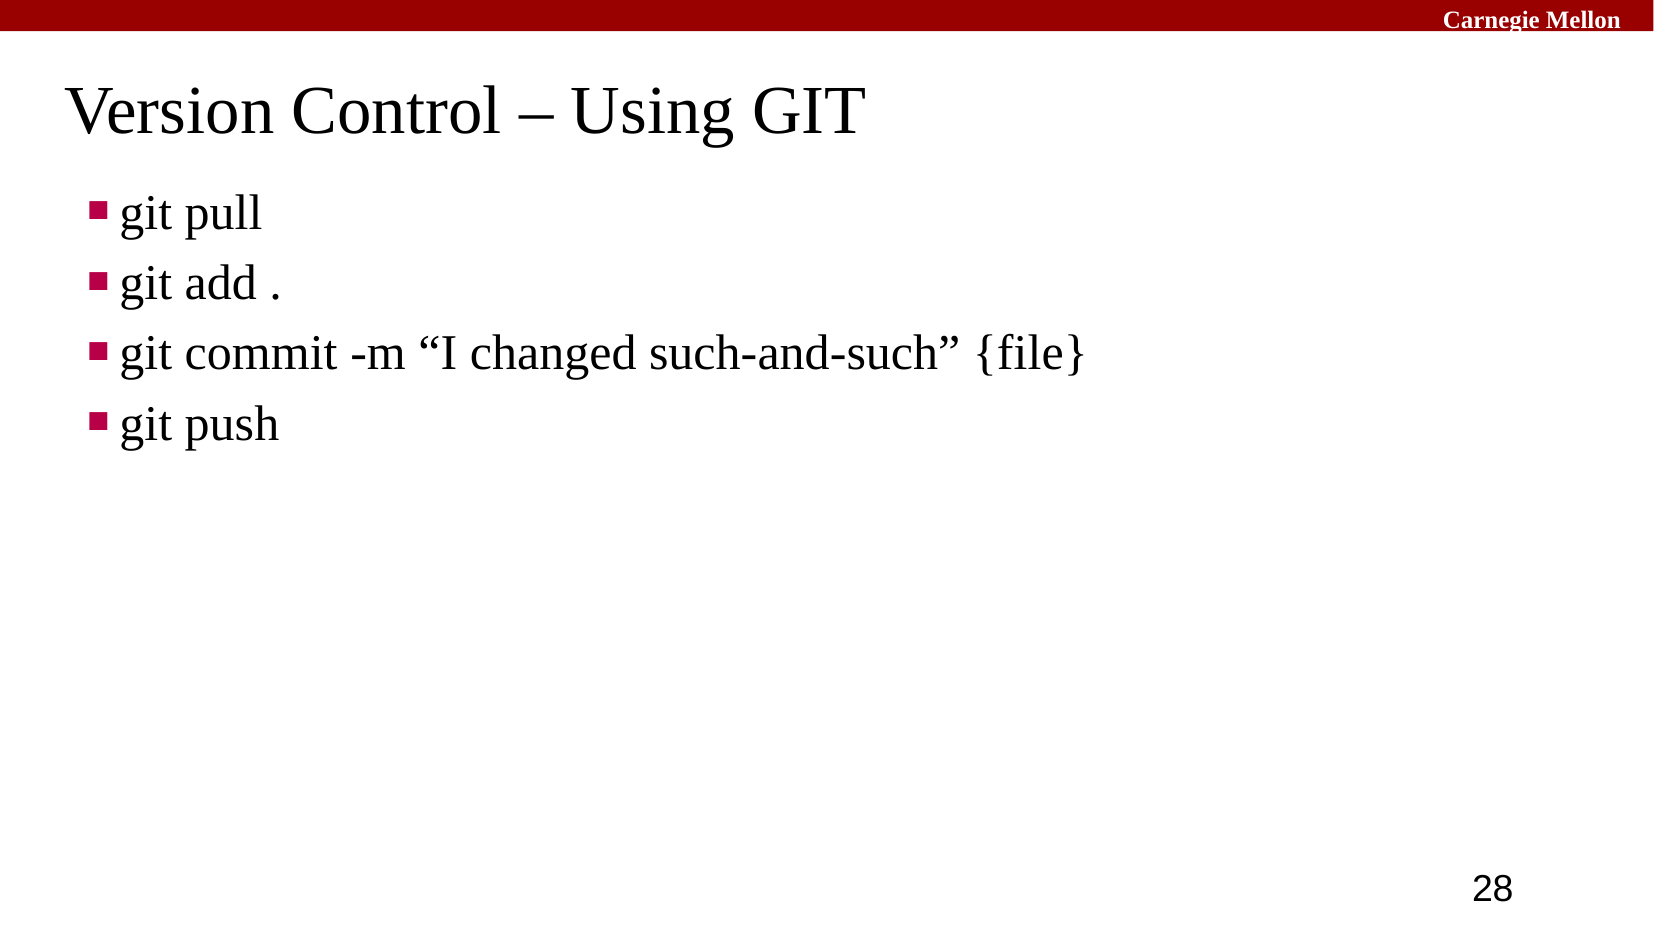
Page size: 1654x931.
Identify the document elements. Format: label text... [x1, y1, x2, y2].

title Version Control – Using GIT [64, 58, 1576, 163]
list git pull git add . git commit -m “I changed such-and-such” {file} git push [71, 184, 1576, 859]
